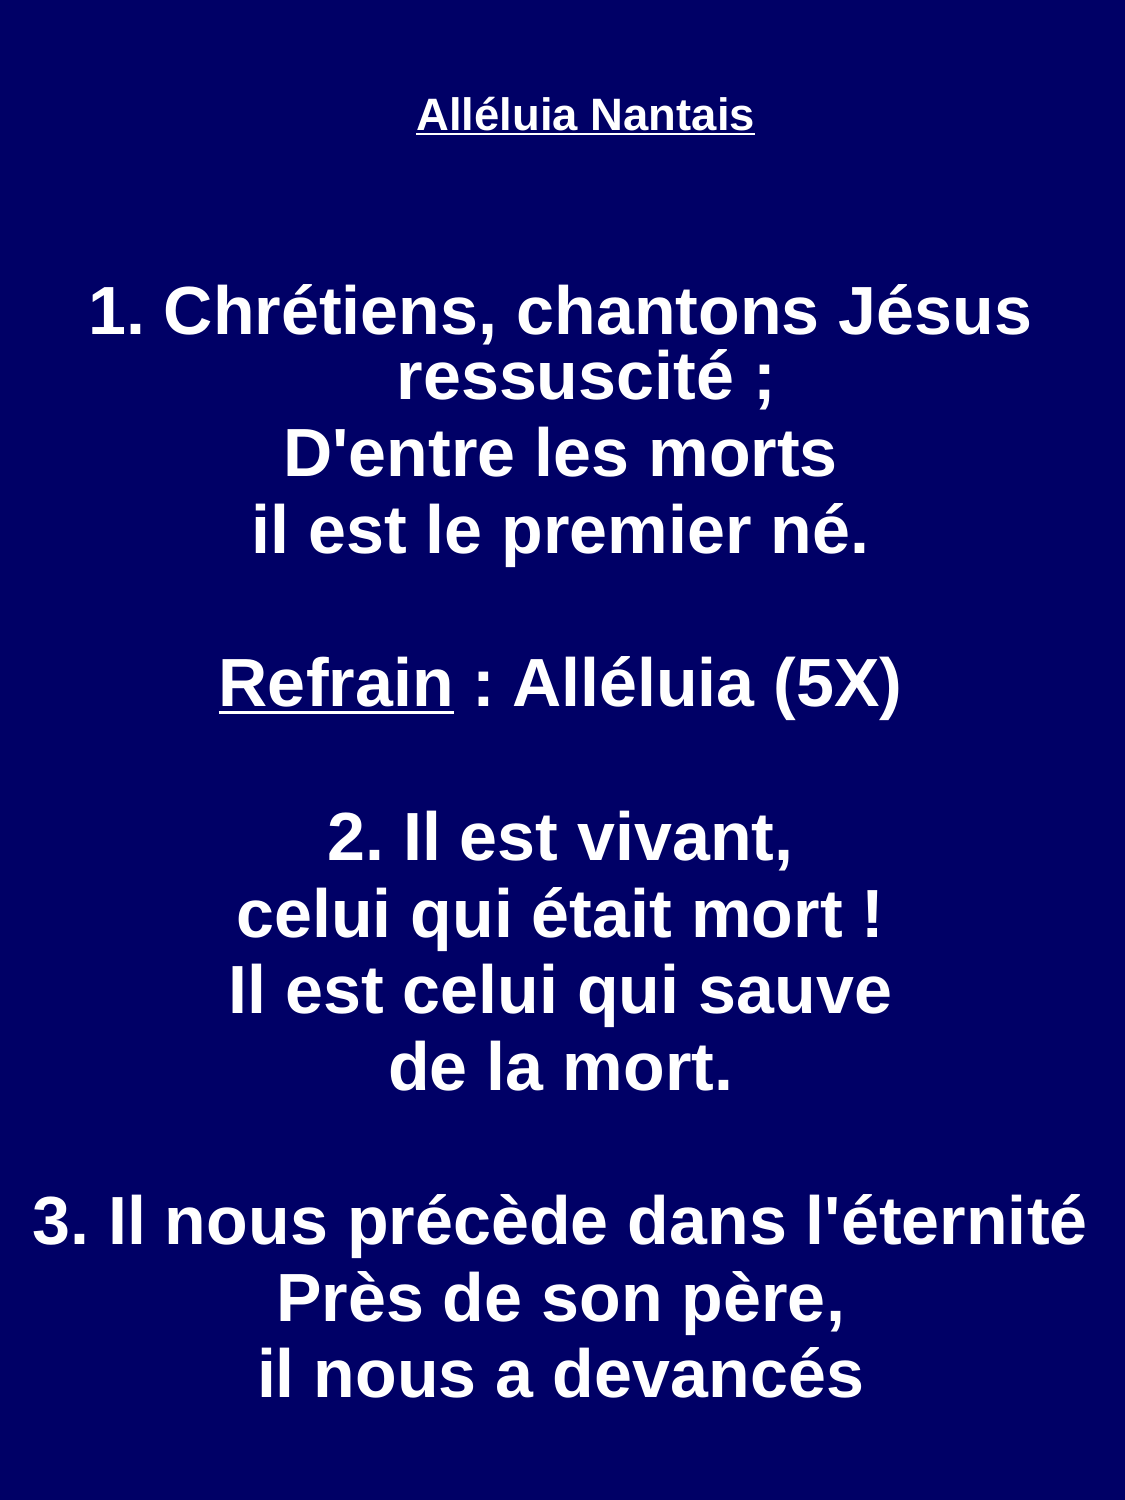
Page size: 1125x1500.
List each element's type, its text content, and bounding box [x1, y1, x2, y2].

text_box Alléluia Nantais 1. Chrétiens, chantons Jésus ressuscité ; D'entre les morts il est le premier né. Refrain : Alléluia (5X) 2. Il est vivant, celui qui était mort ! Il est celui qui sauve de la mort. 3. Il nous précède dans l'éternité Près de son père, il nous a devancés [11, 35, 1111, 1441]
